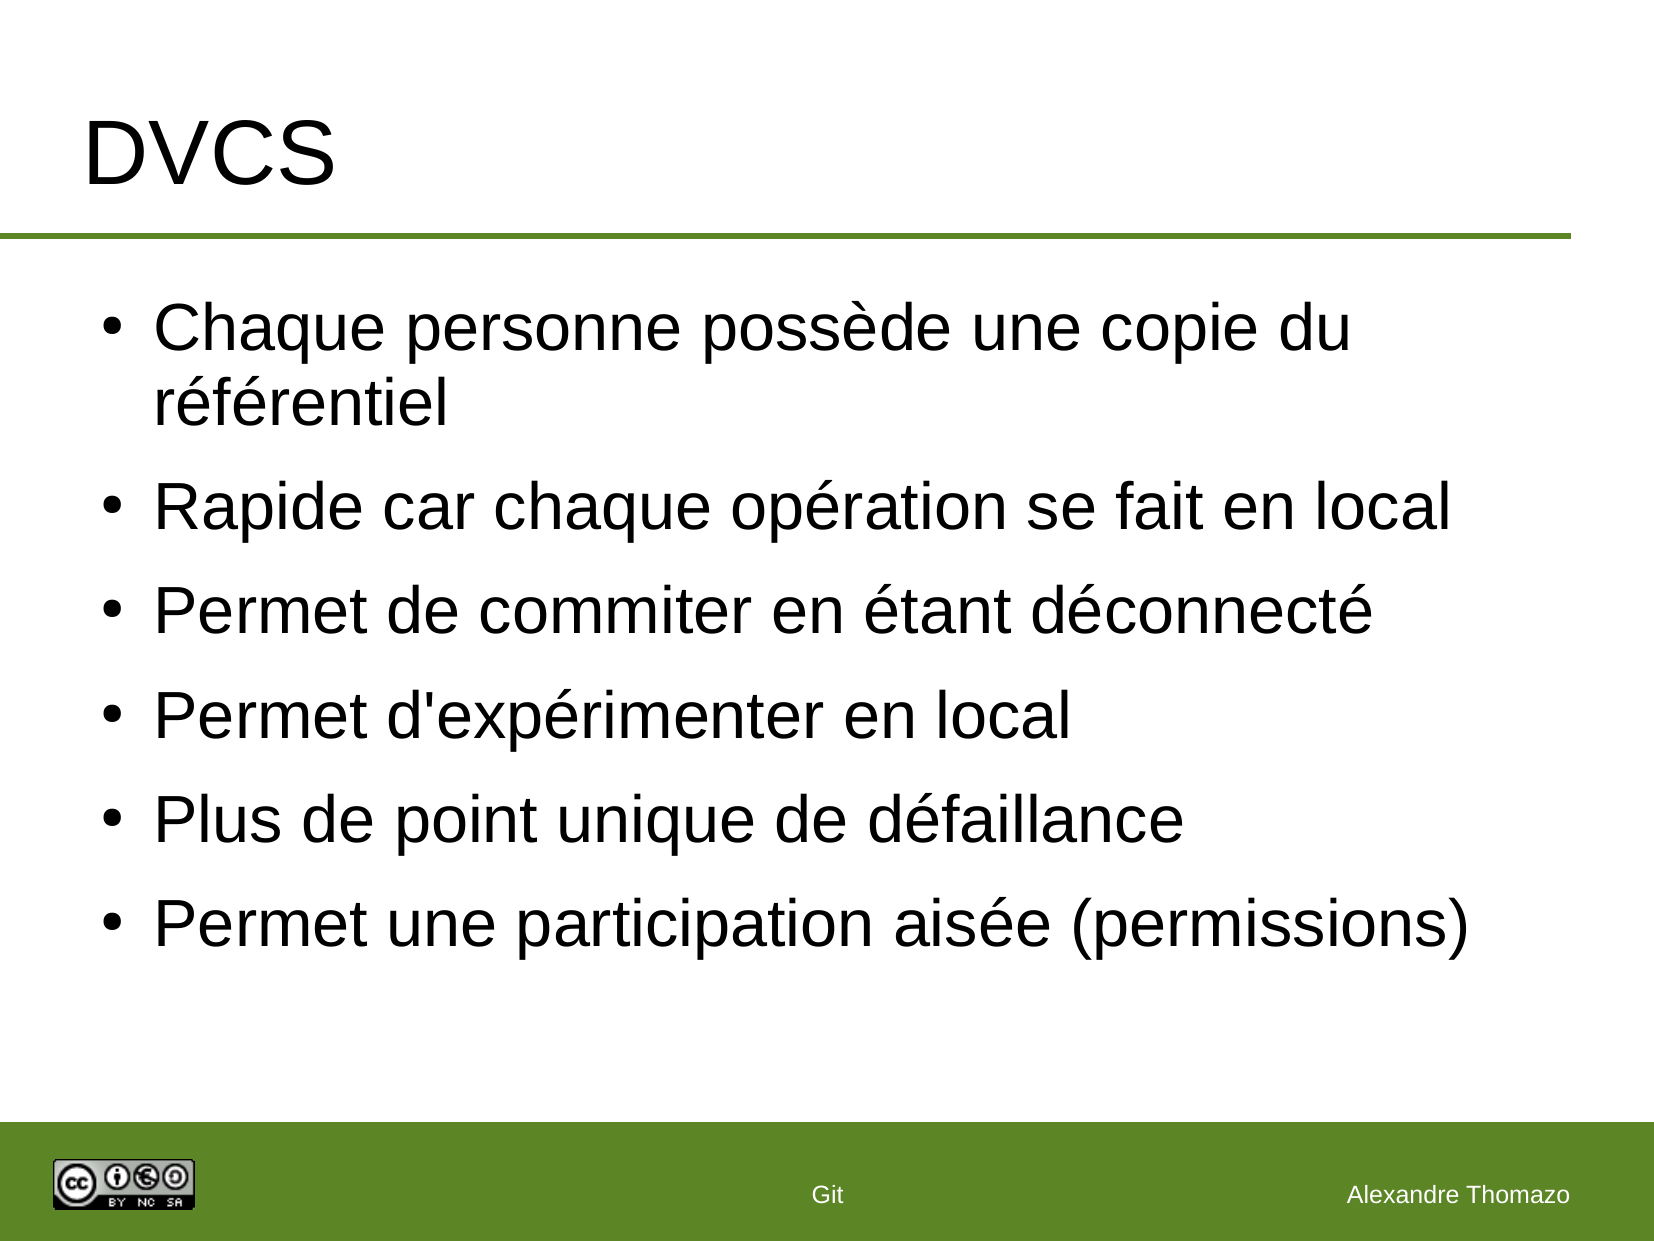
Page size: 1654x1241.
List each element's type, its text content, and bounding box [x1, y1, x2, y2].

picture [53, 1159, 195, 1210]
title DVCS [82, 49, 1571, 257]
list Chaque personne possède une copie du référentiel Rapide car chaque opération se fait en local Permet de commiter en étant déconnecté Permet d'expérimenter en local Plus de point unique de défaillance Permet une participation aisée (permissions) [82, 290, 1538, 1010]
